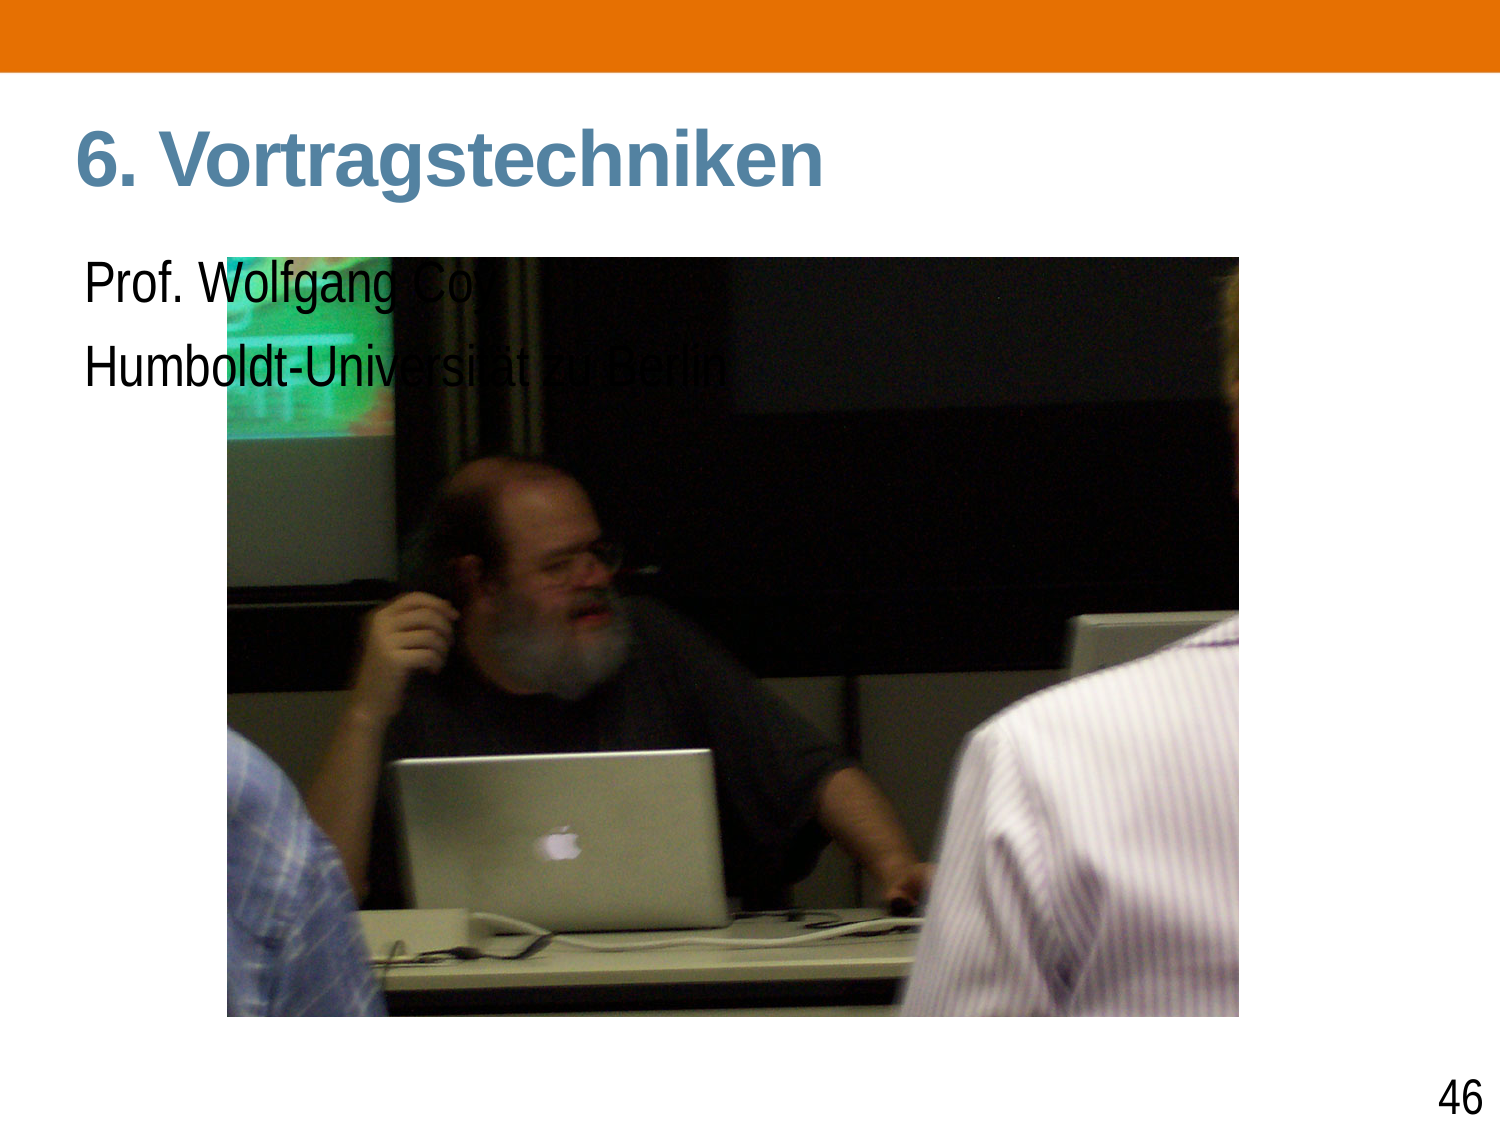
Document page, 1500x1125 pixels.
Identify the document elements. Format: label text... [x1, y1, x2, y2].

title 6. Vortragstechniken [75, 122, 1438, 228]
picture [64, 257, 1113, 1017]
list Prof. Wolfgang Coy Humboldt-Universität zu Berlin [749, 257, 1402, 952]
picture [0, 0, 1500, 75]
